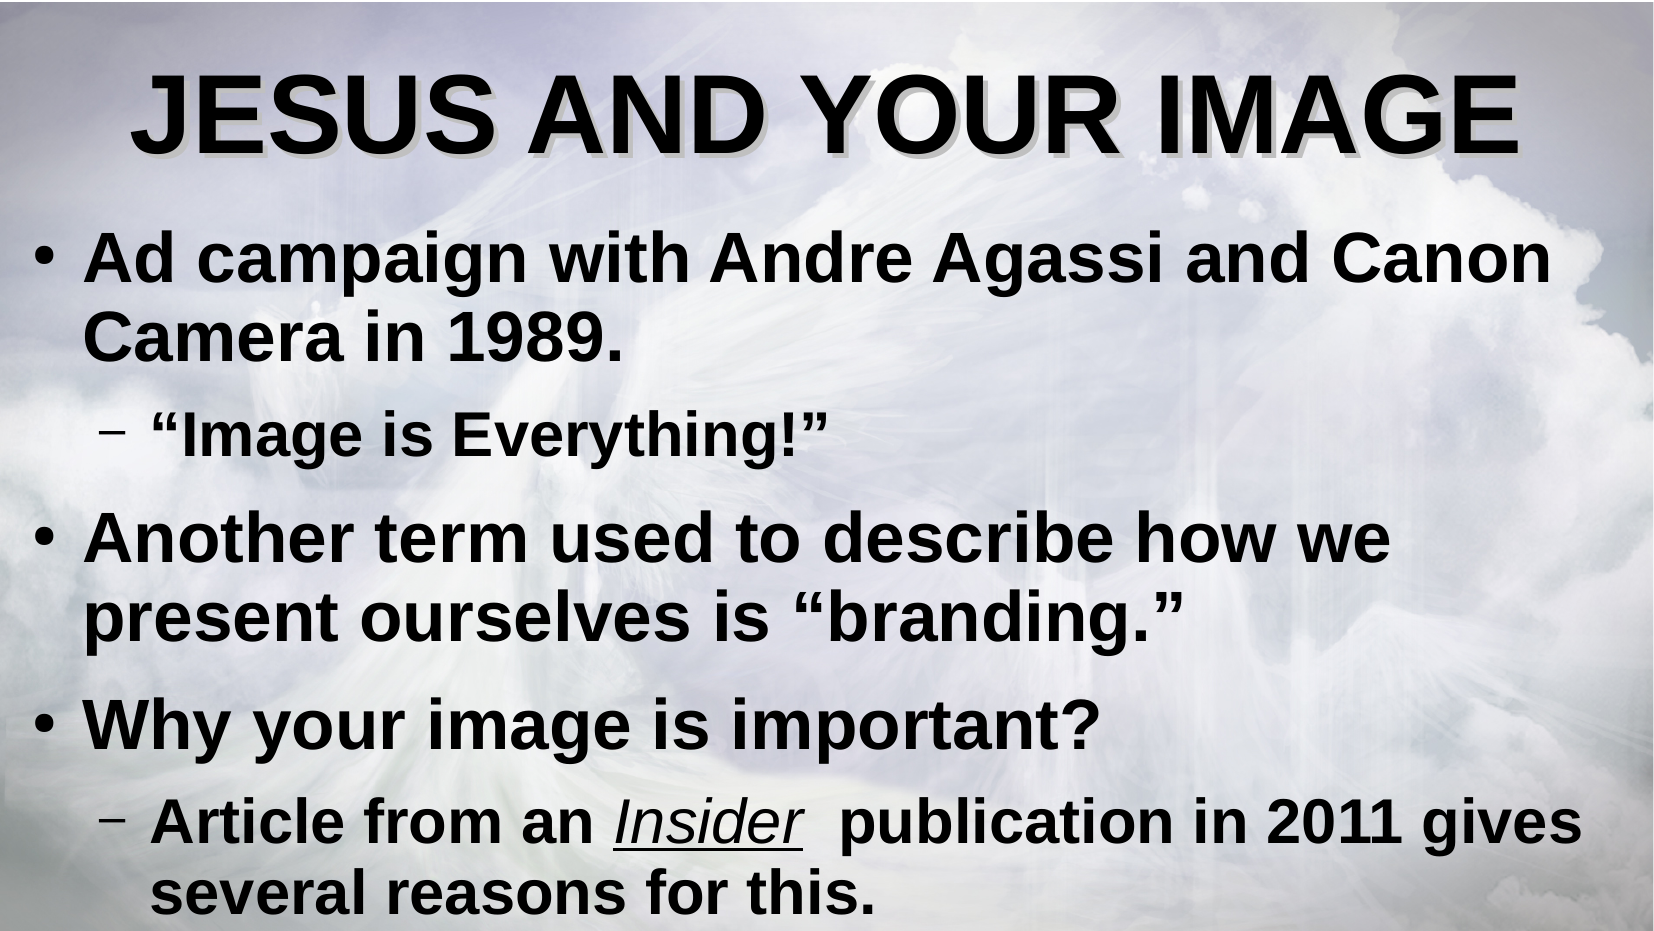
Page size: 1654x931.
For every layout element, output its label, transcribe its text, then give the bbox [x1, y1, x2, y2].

picture [0, 2, 1654, 931]
list Ad campaign with Andre Agassi and Canon Camera in 1989. “Image is Everything!” Another term used to describe how we present ourselves is “branding.” Why your image is important? Article from an Insider publication in 2011 gives several reasons for this. [15, 217, 1651, 931]
title JESUS AND YOUR IMAGE [82, 37, 1571, 193]
